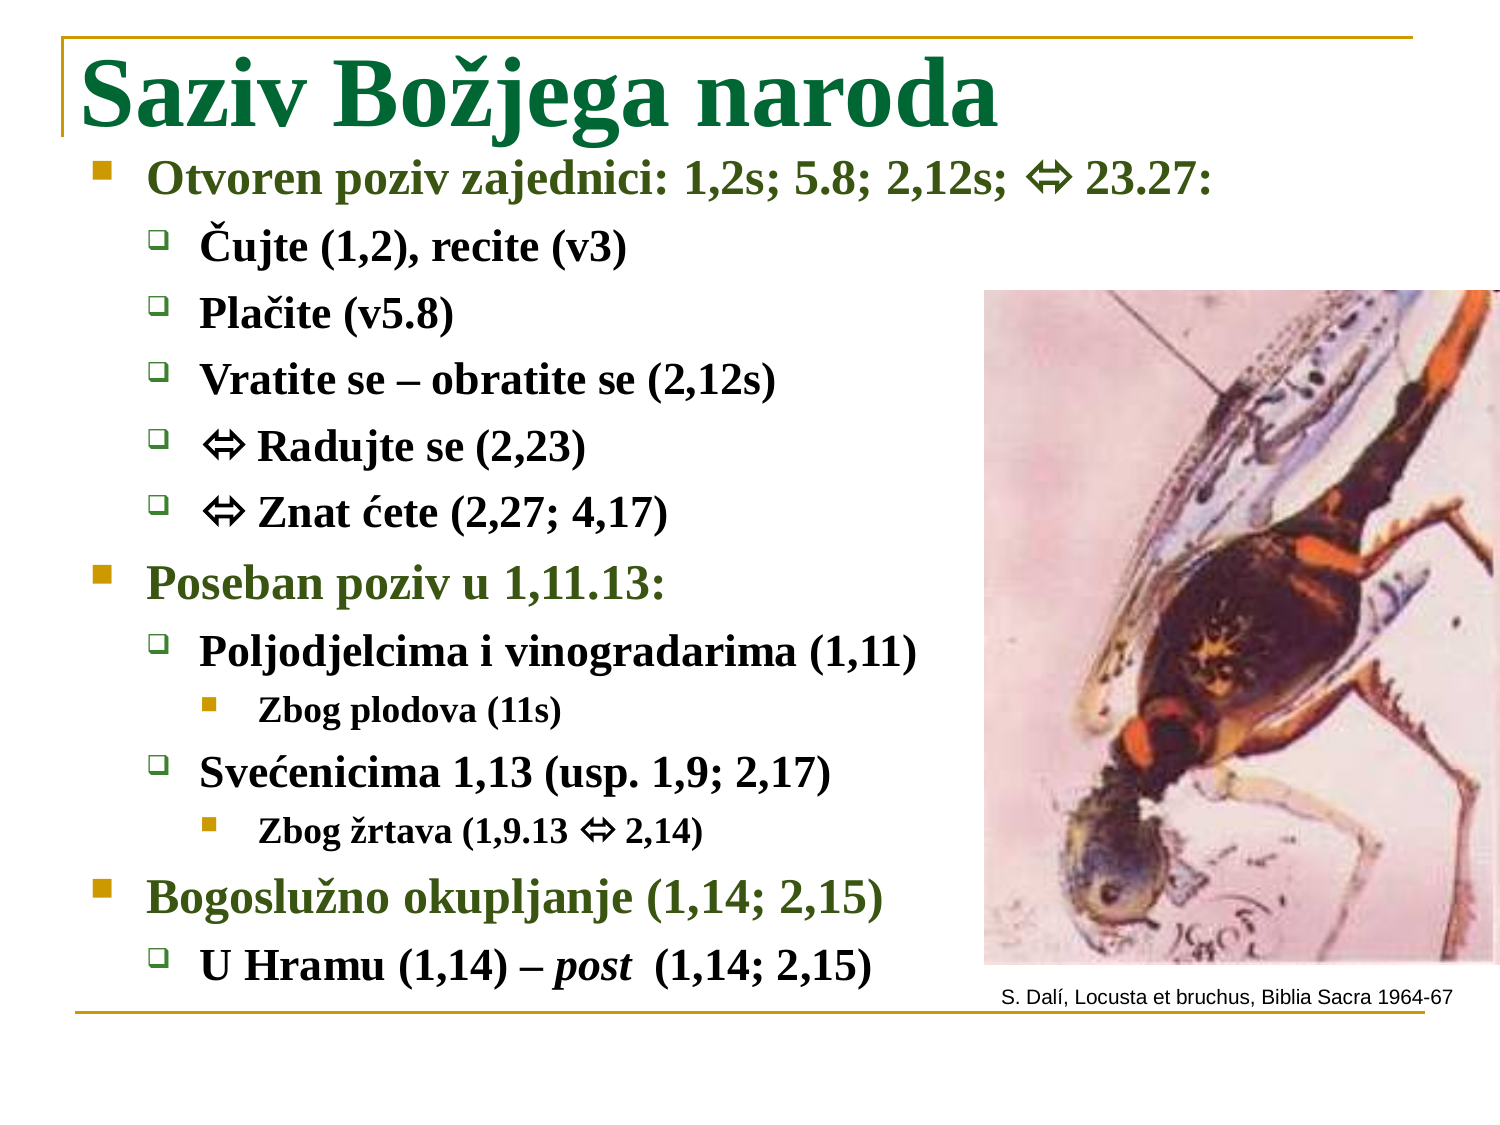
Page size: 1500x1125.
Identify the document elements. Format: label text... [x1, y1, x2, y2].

text_box S. Dalí, Locusta et bruchus, Biblia Sacra 1964-67 [986, 976, 1500, 1017]
title Saziv Božjega naroda [64, 19, 1415, 206]
list Otvoren poziv zajednici: 1,2s; 5.8; 2,12s;  23.27: Čujte (1,2), recite (v3) Plačite (v5.8) Vratite se – obratite se (2,12s)  Radujte se (2,23)  Znat ćete (2,27; 4,17) Poseban poziv u 1,11.13: Poljodjelcima i vinogradarima (1,11) Zbog plodova (11s) Svećenicima 1,13 (usp. 1,9; 2,17) Zbog žrtava (1,9.13  2,14) Bogoslužno okupljanje (1,14; 2,15) U Hramu (1,14) – post (1,14; 2,15) [74, 137, 1412, 1006]
picture [984, 290, 1500, 965]
